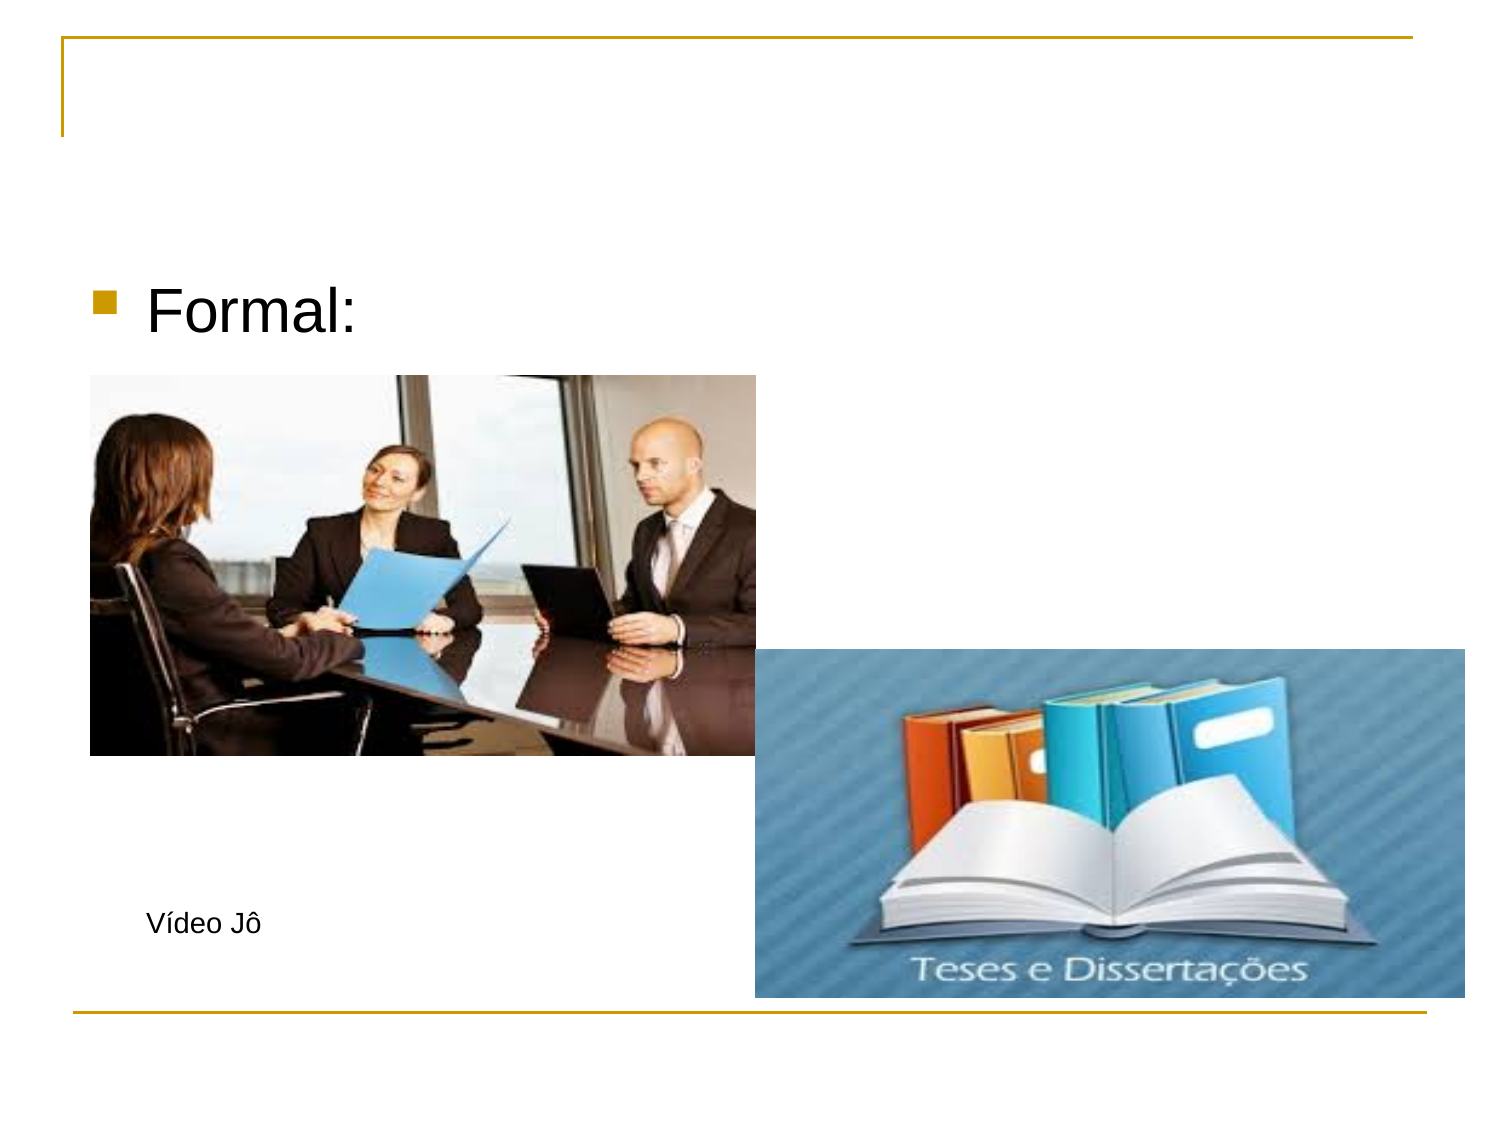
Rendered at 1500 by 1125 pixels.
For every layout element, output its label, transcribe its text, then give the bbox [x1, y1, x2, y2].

picture [90, 375, 1465, 998]
list Formal: Vídeo Jô [75, 262, 1426, 1006]
